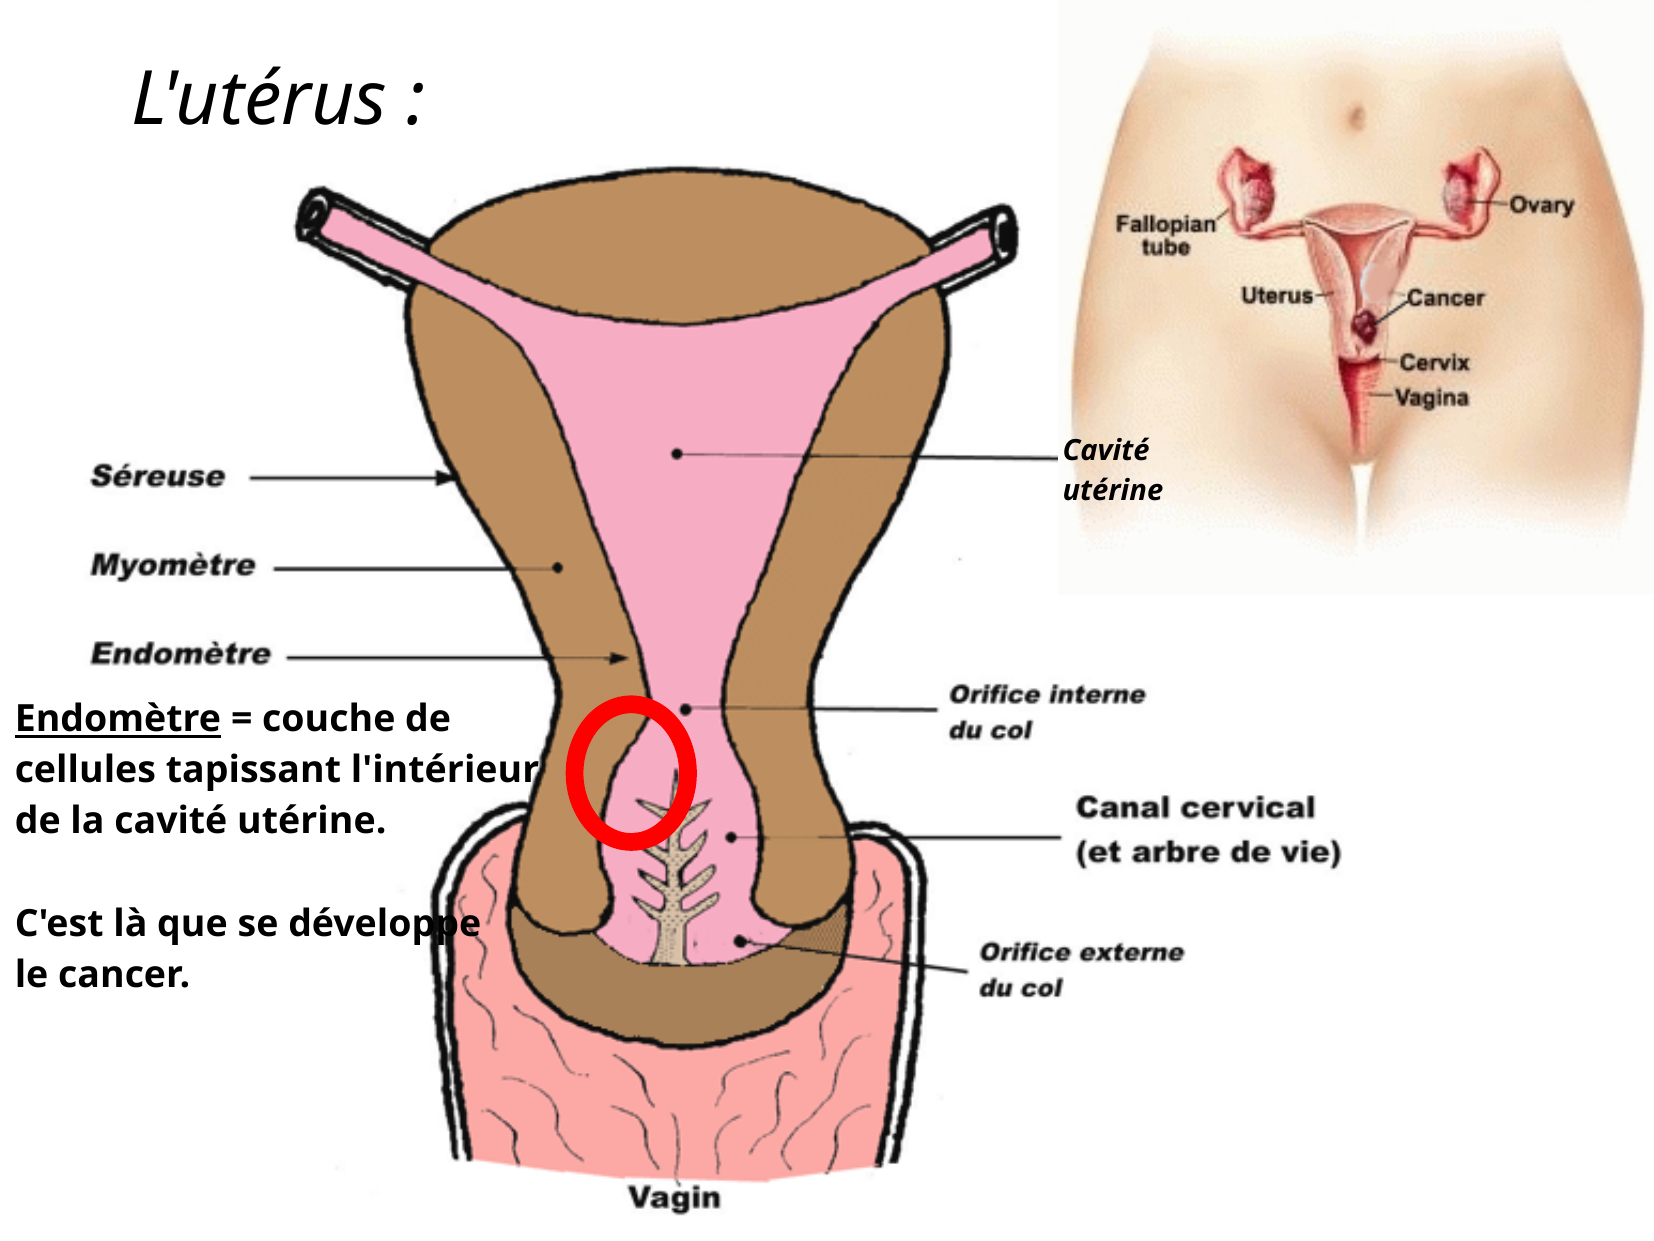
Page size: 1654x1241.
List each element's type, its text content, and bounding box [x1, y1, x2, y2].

picture [78, 0, 1654, 1226]
text_box L'utérus : [0, 36, 1058, 135]
text_box Endomètre = couche de cellules tapissant l'intérieur de la cavité utérine. C'est là que se développe le cancer. [0, 684, 579, 1015]
picture [584, 714, 679, 833]
text_box Cavité utérine [1047, 421, 1260, 519]
